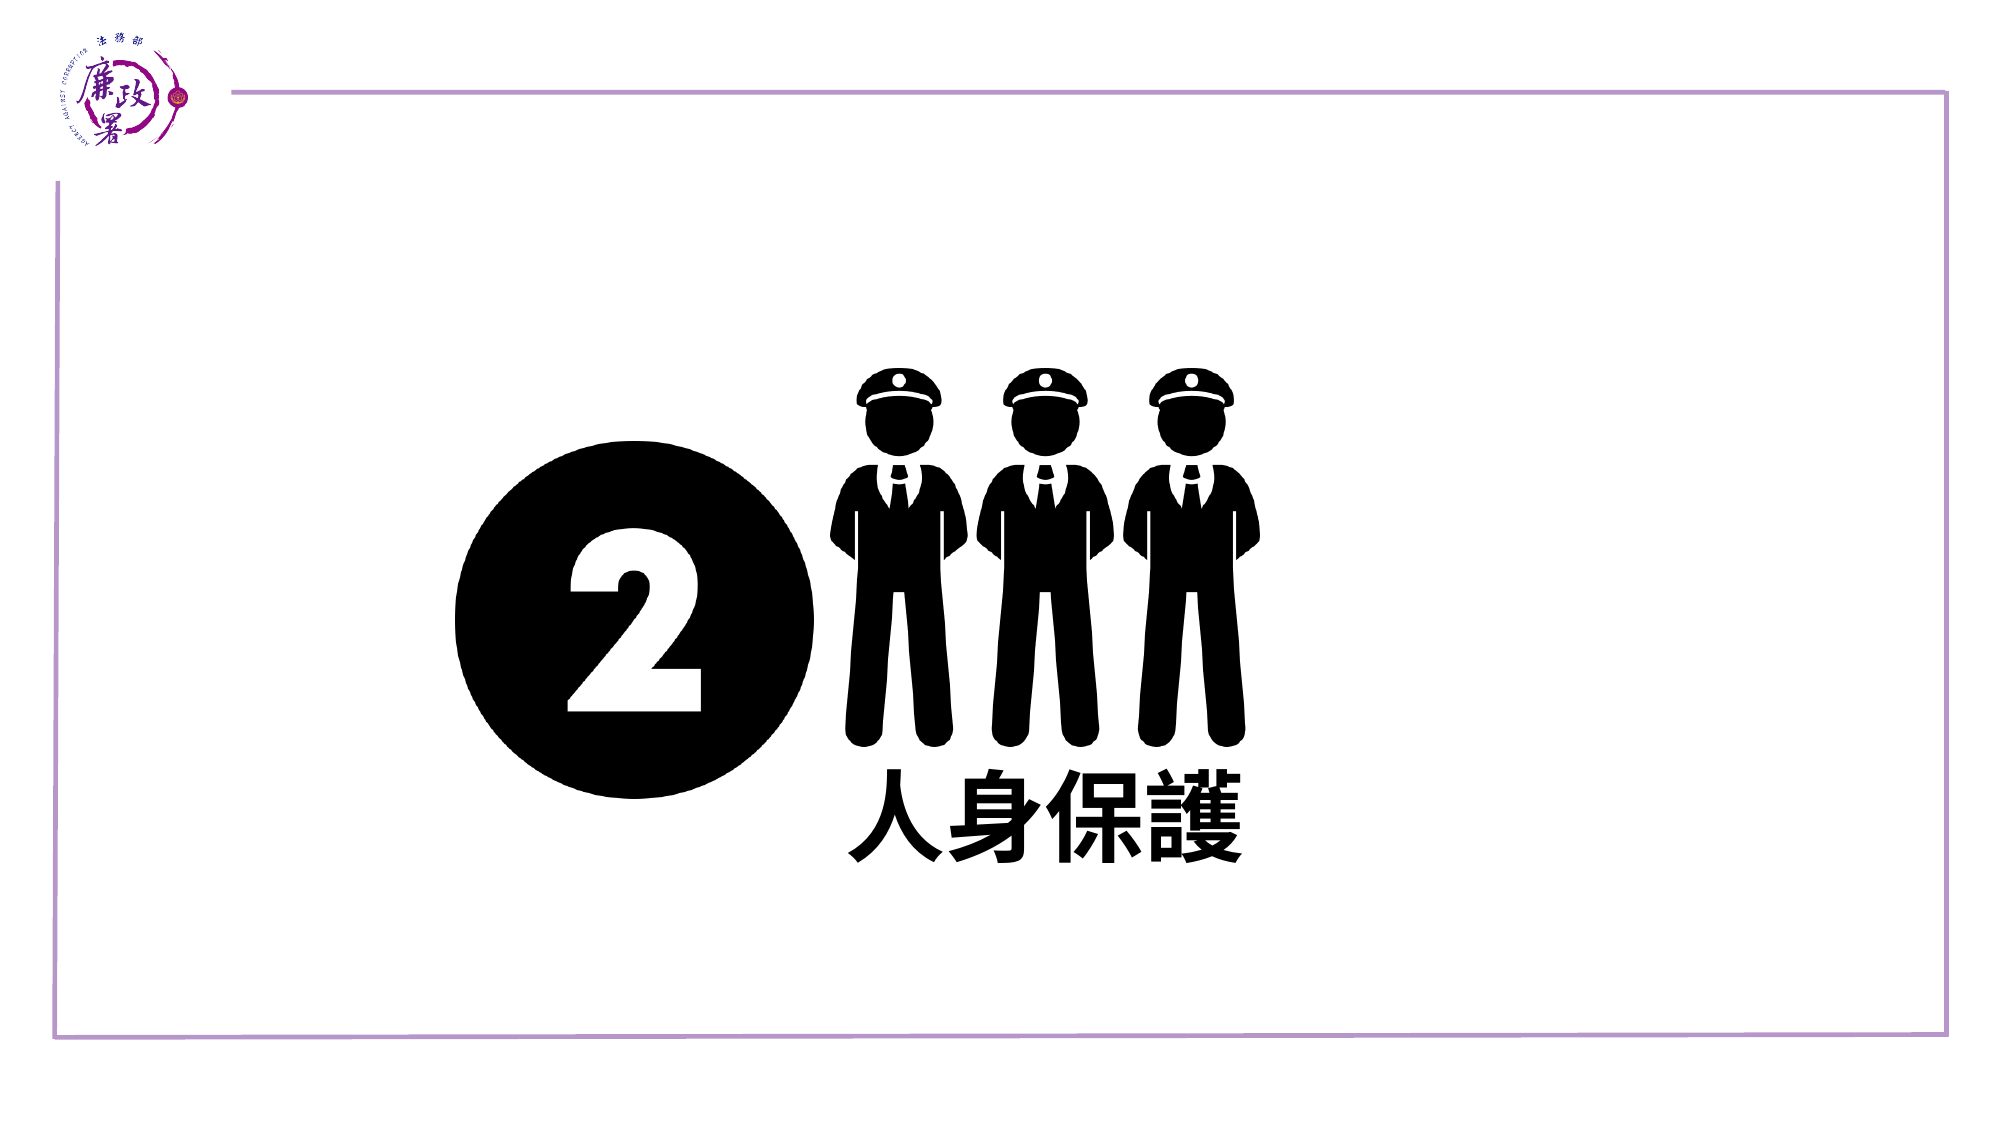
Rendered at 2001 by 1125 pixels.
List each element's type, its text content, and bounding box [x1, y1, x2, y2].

picture [60, 32, 188, 146]
text_box 人身保護 [830, 747, 1261, 882]
picture [450, 436, 818, 804]
picture [830, 342, 1260, 747]
